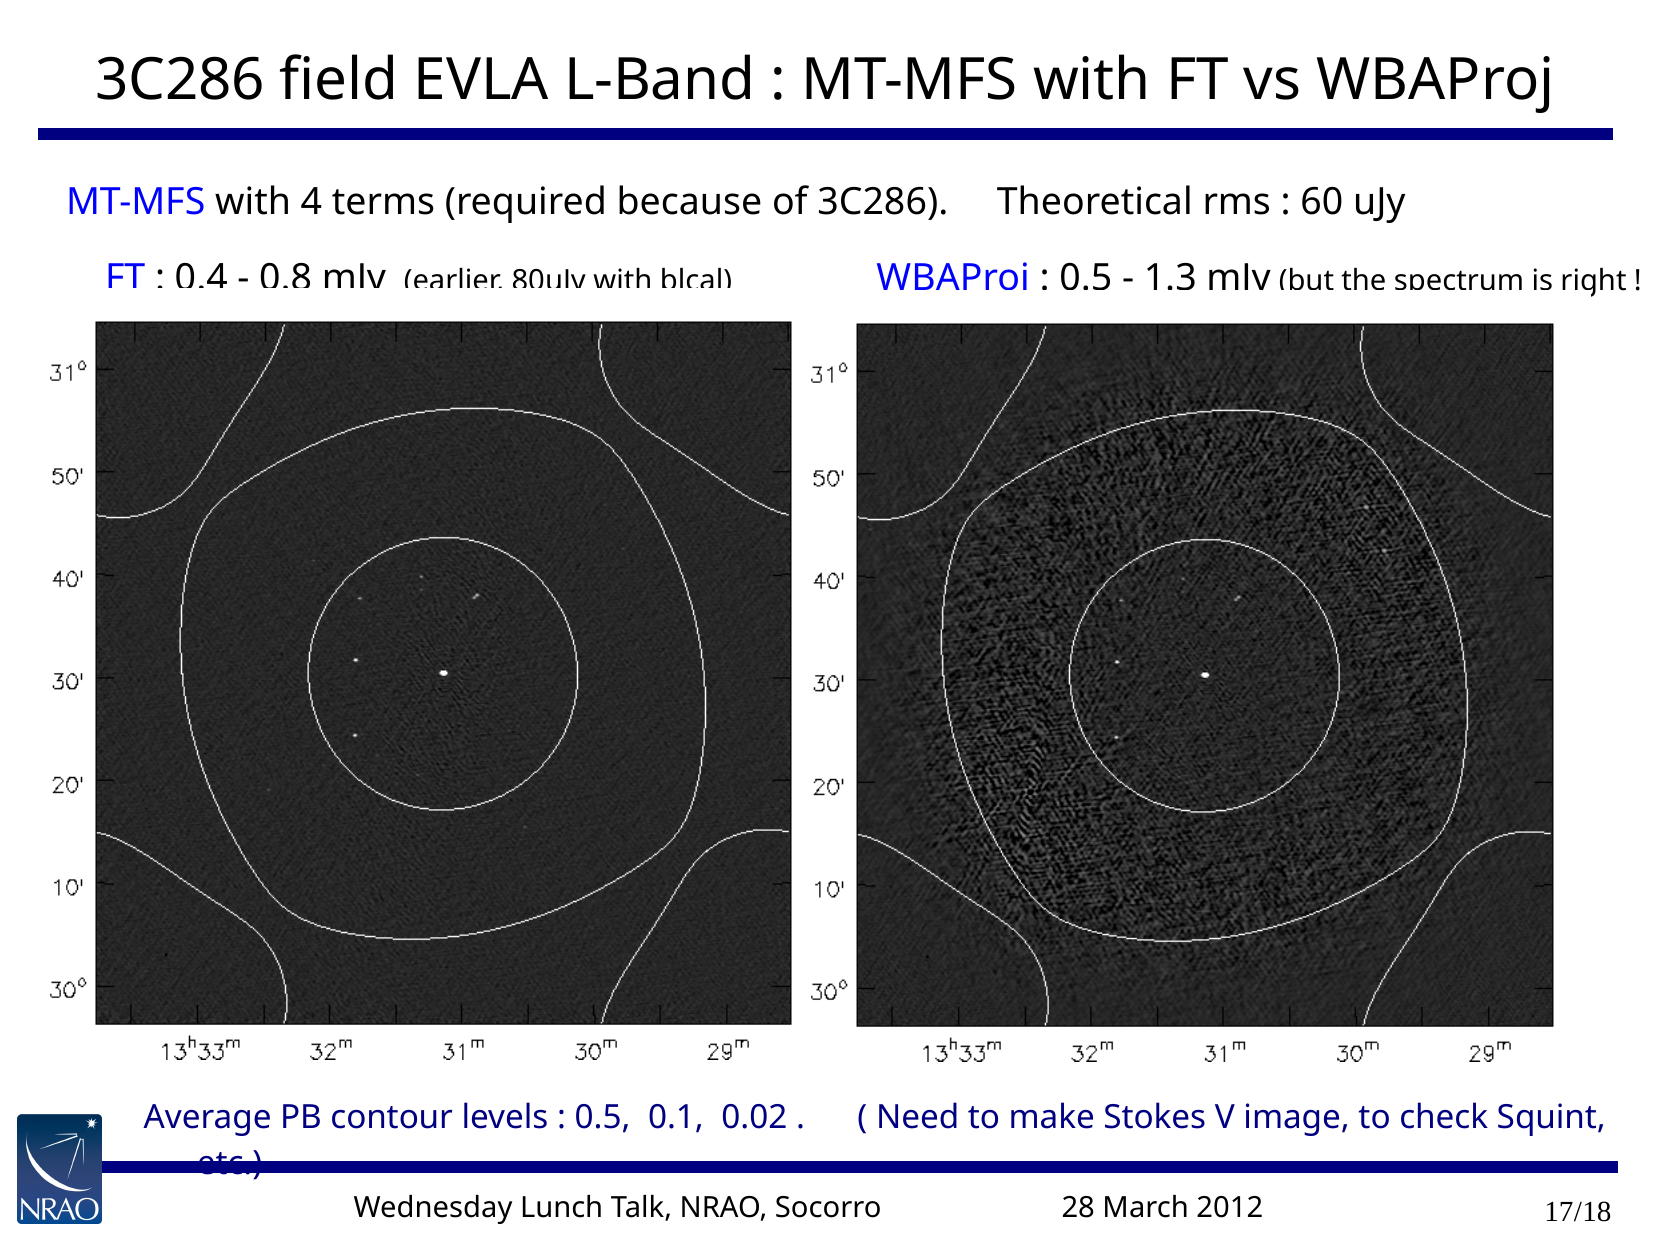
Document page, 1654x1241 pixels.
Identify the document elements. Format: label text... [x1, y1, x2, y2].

picture [17, 1114, 102, 1224]
text_box Average PB contour levels : 0.5, 0.1, 0.02 . ( Need to make Stokes V image, to check Squint, etc.) [126, 1093, 1627, 1135]
title 3C286 field EVLA L-Band : MT-MFS with FT vs WBAProj [37, 8, 1613, 147]
picture [45, 288, 1591, 1062]
text_box MT-MFS with 4 terms (required because of 3C286). Theoretical rms : 60 uJy FT : 0.4 - 0.8 mJy (earlier, 80uJy with blcal) WBAProj : 0.5 - 1.3 mJy (but the spectrum is right ! ) [48, 174, 1644, 290]
